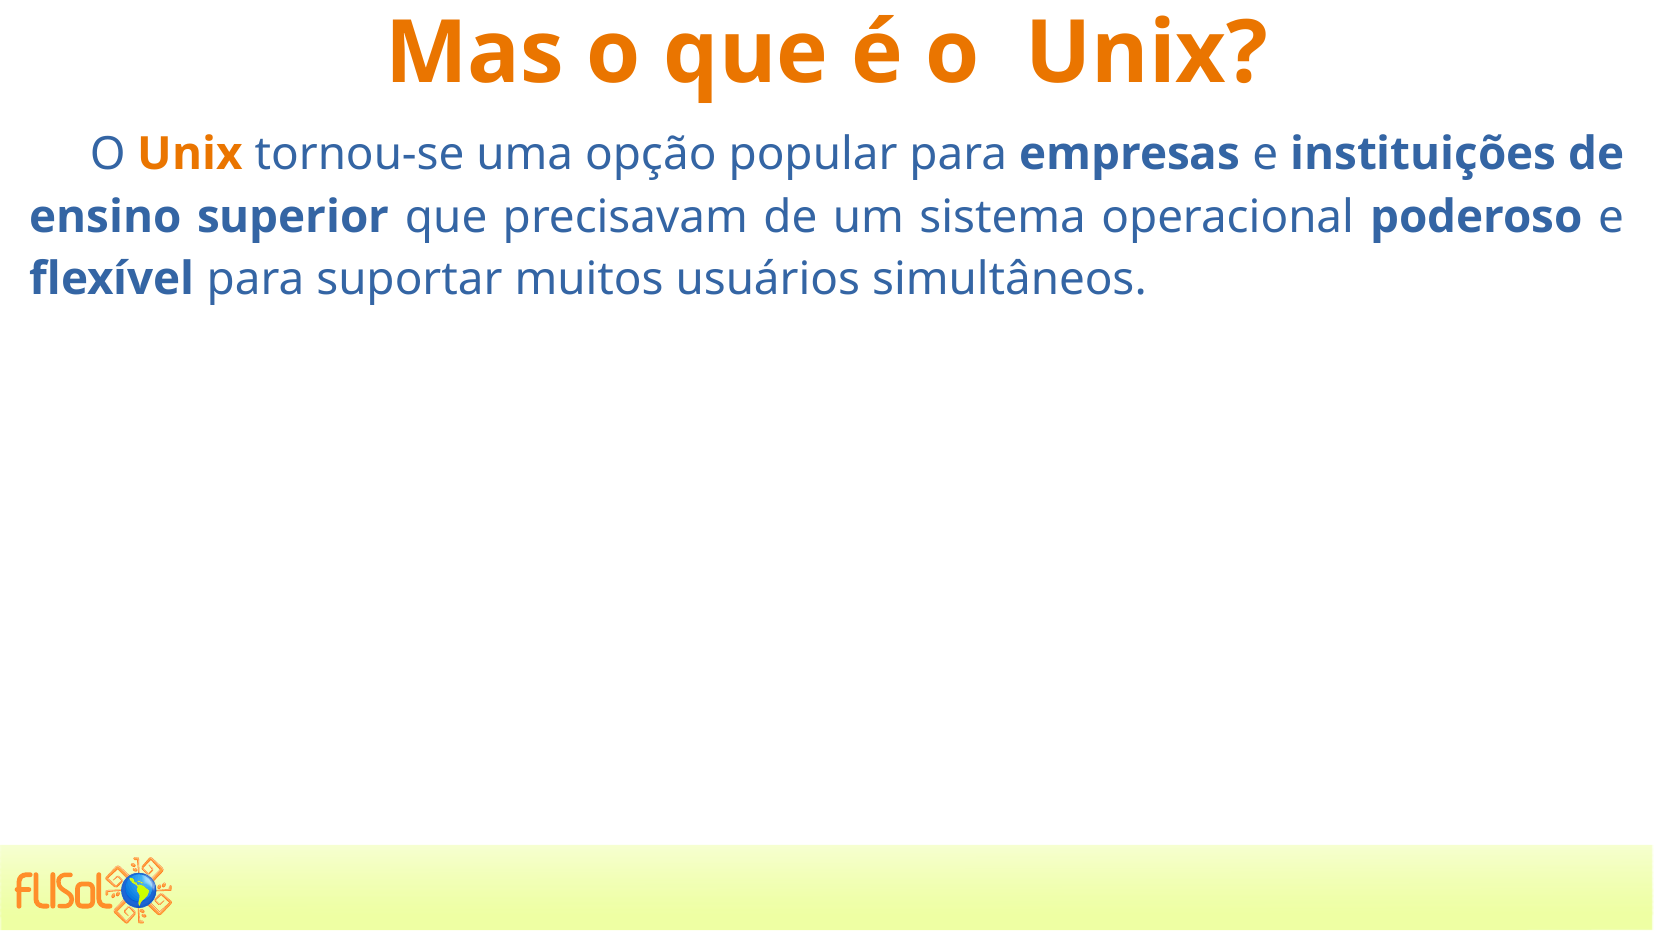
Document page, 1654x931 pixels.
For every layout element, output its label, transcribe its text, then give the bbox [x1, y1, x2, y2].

text_box Mas o que é o Unix? [29, 0, 1625, 99]
text_box O Unix tornou-se uma opção popular para empresas e instituições de ensino superior que precisavam de um sistema operacional poderoso e flexível para suportar muitos usuários simultâneos. [29, 137, 1625, 292]
text_box [0, 844, 1654, 931]
